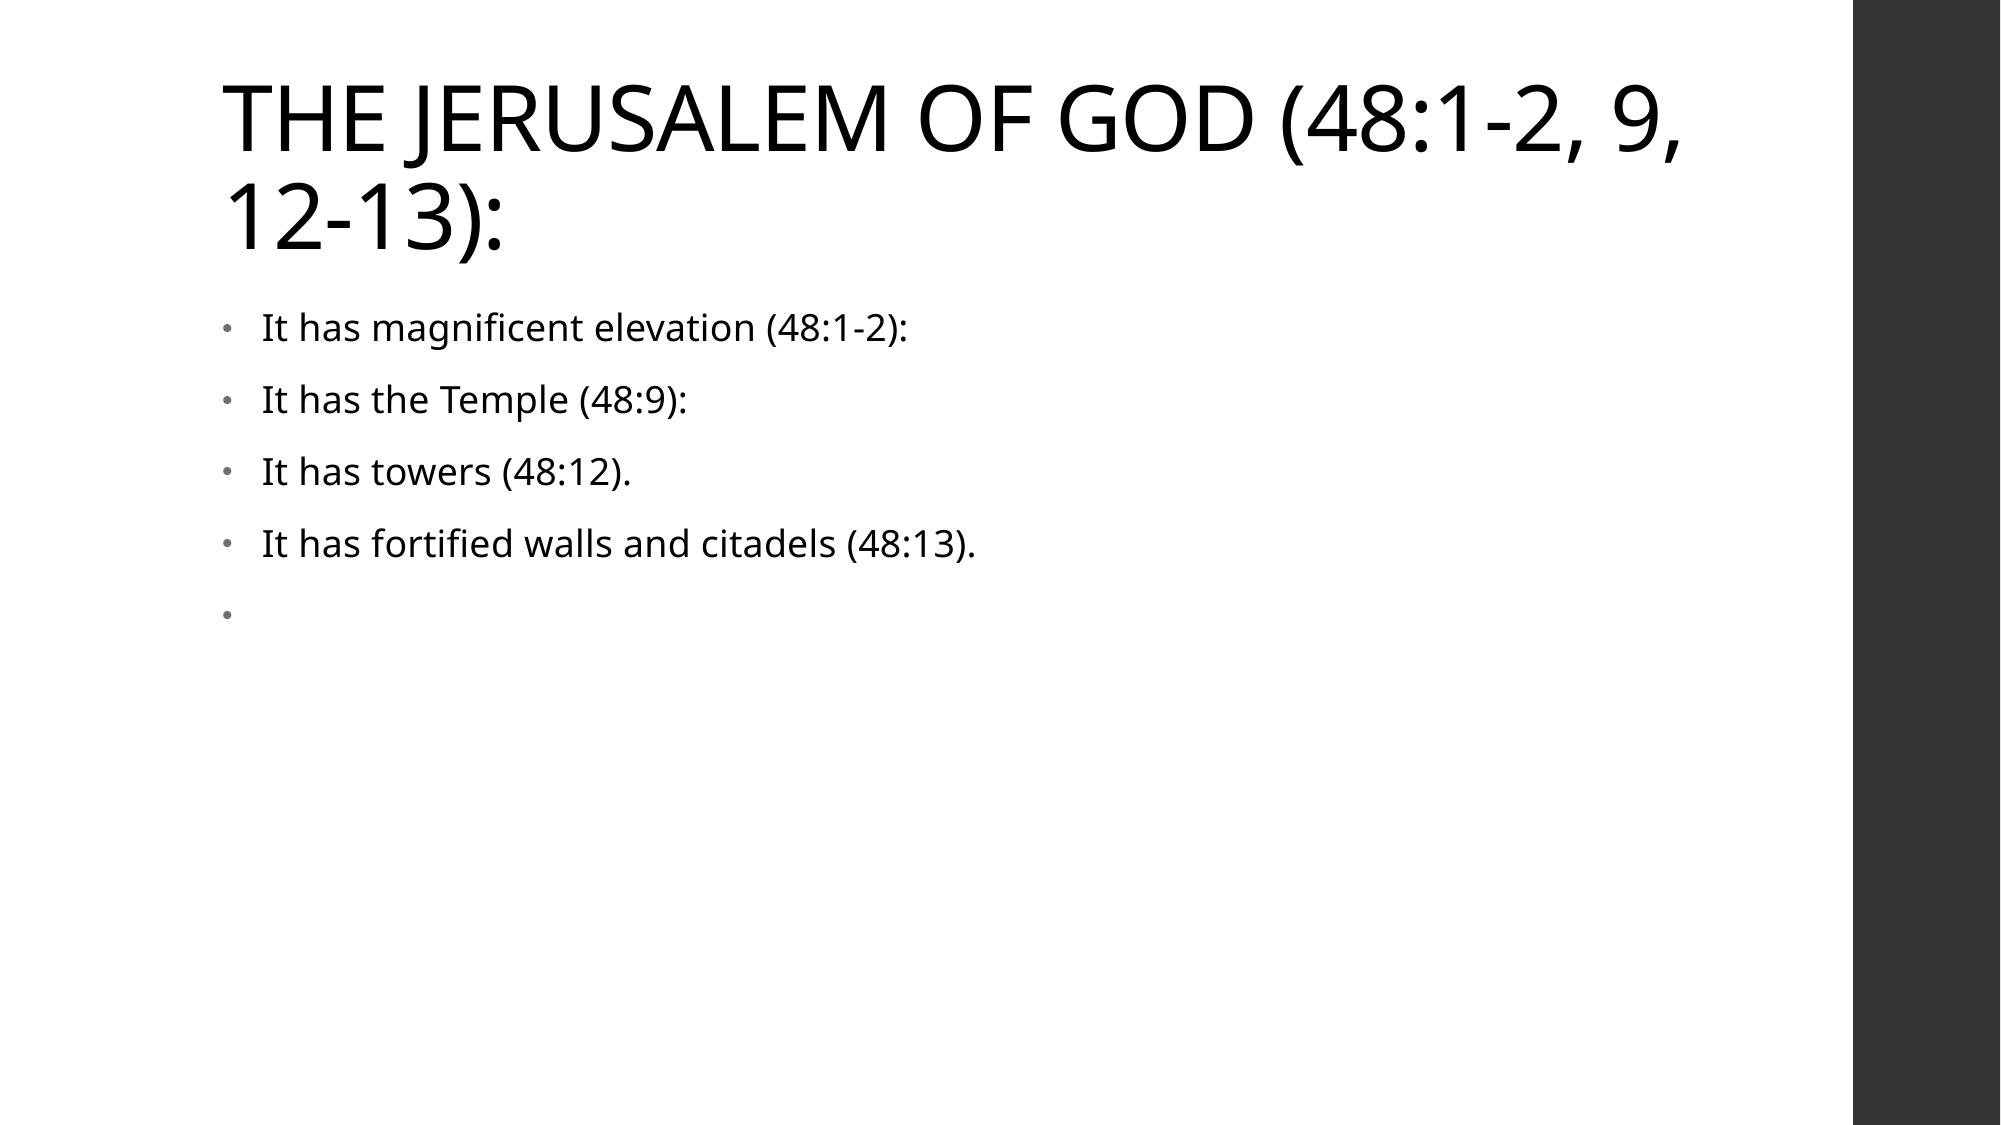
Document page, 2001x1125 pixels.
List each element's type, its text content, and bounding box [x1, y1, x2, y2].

list It has magnificent elevation (48:1-2): It has the Temple (48:9): It has towers (48:12). It has fortified walls and citadels (48:13). [206, 299, 1617, 1014]
title THE JERUSALEM OF GOD (48:1-2, 9, 12-13): [206, 60, 1797, 278]
